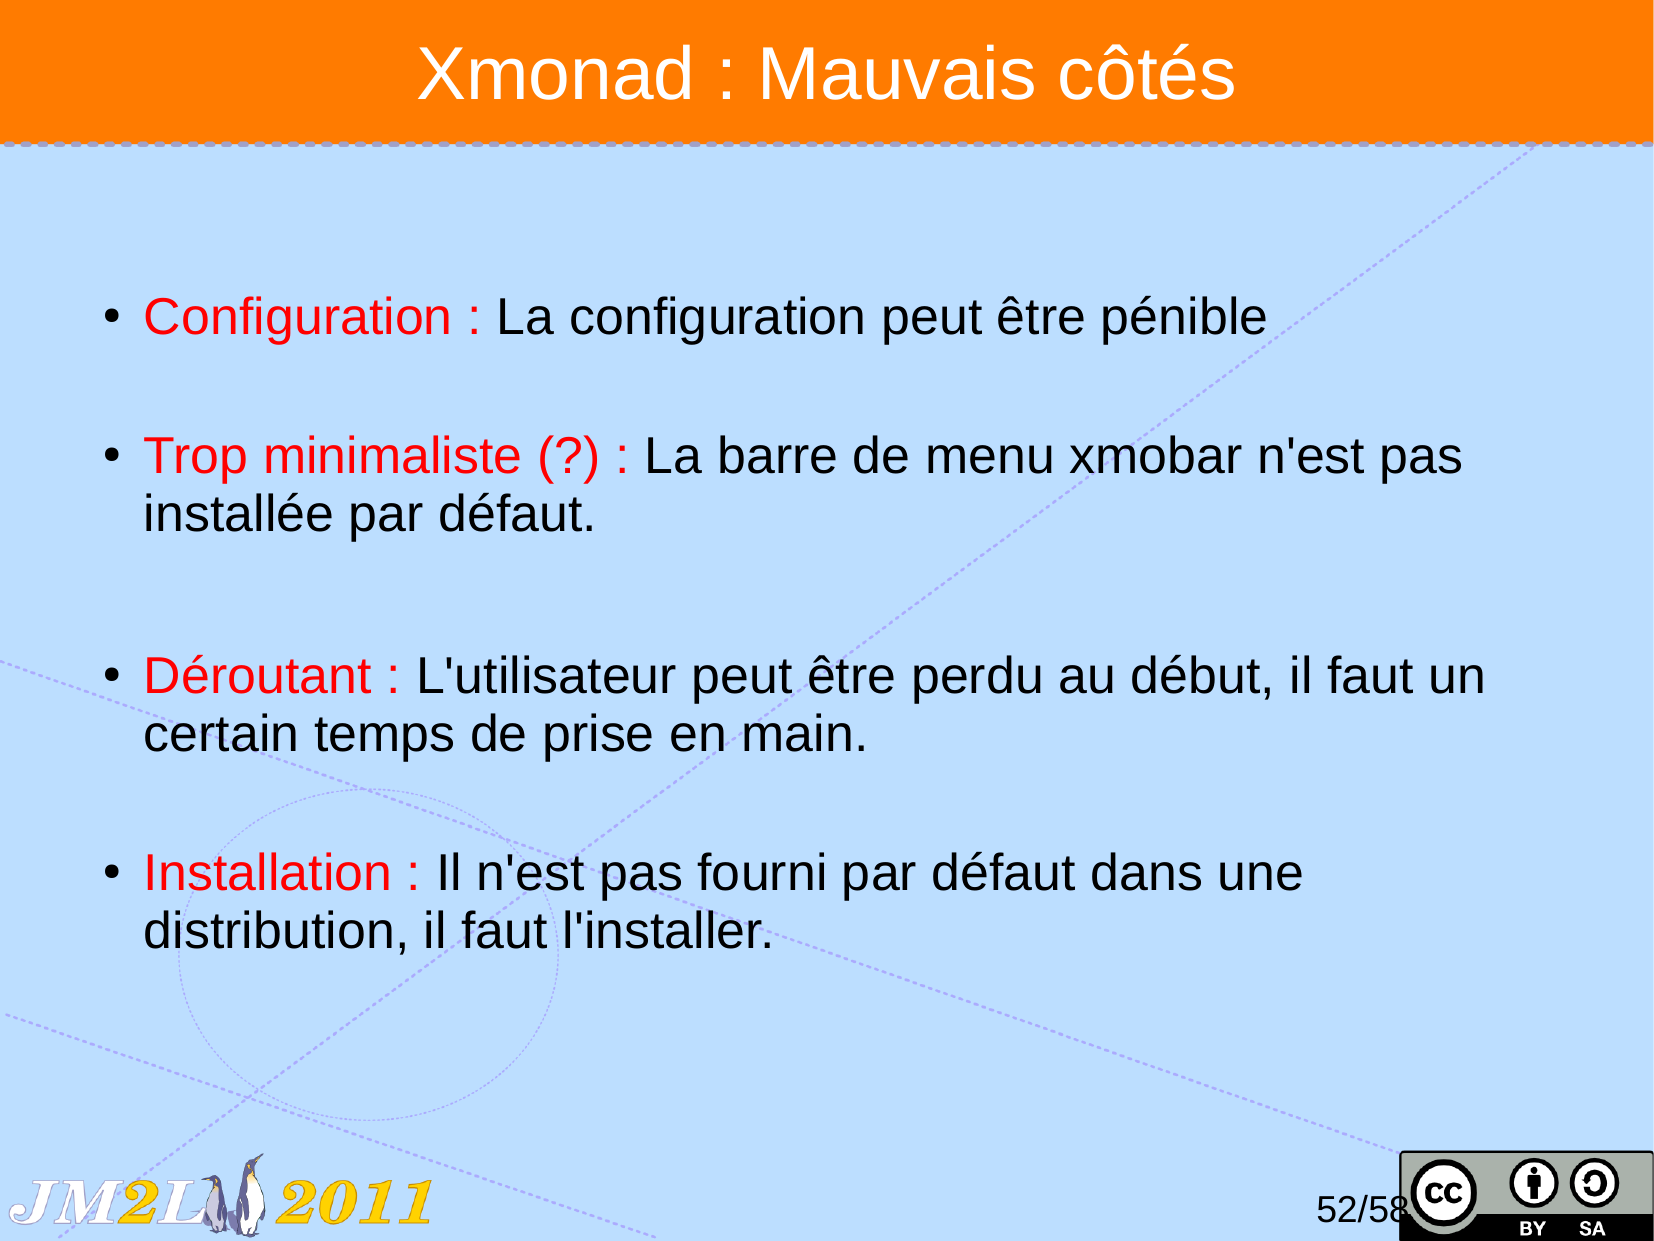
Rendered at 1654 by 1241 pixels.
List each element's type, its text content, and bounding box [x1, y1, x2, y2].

list Configuration : La configuration peut être pénible Trop minimaliste (?) : La barre de menu xmobar n'est pas installée par défaut. Déroutant : L'utilisateur peut être perdu au début, il faut un certain temps de prise en main. Installation : Il n'est pas fourni par défaut dans une distribution, il faut l'installer. [88, 206, 1577, 1026]
title Xmonad : Mauvais côtés [29, 0, 1625, 148]
picture [0, 0, 1654, 1241]
